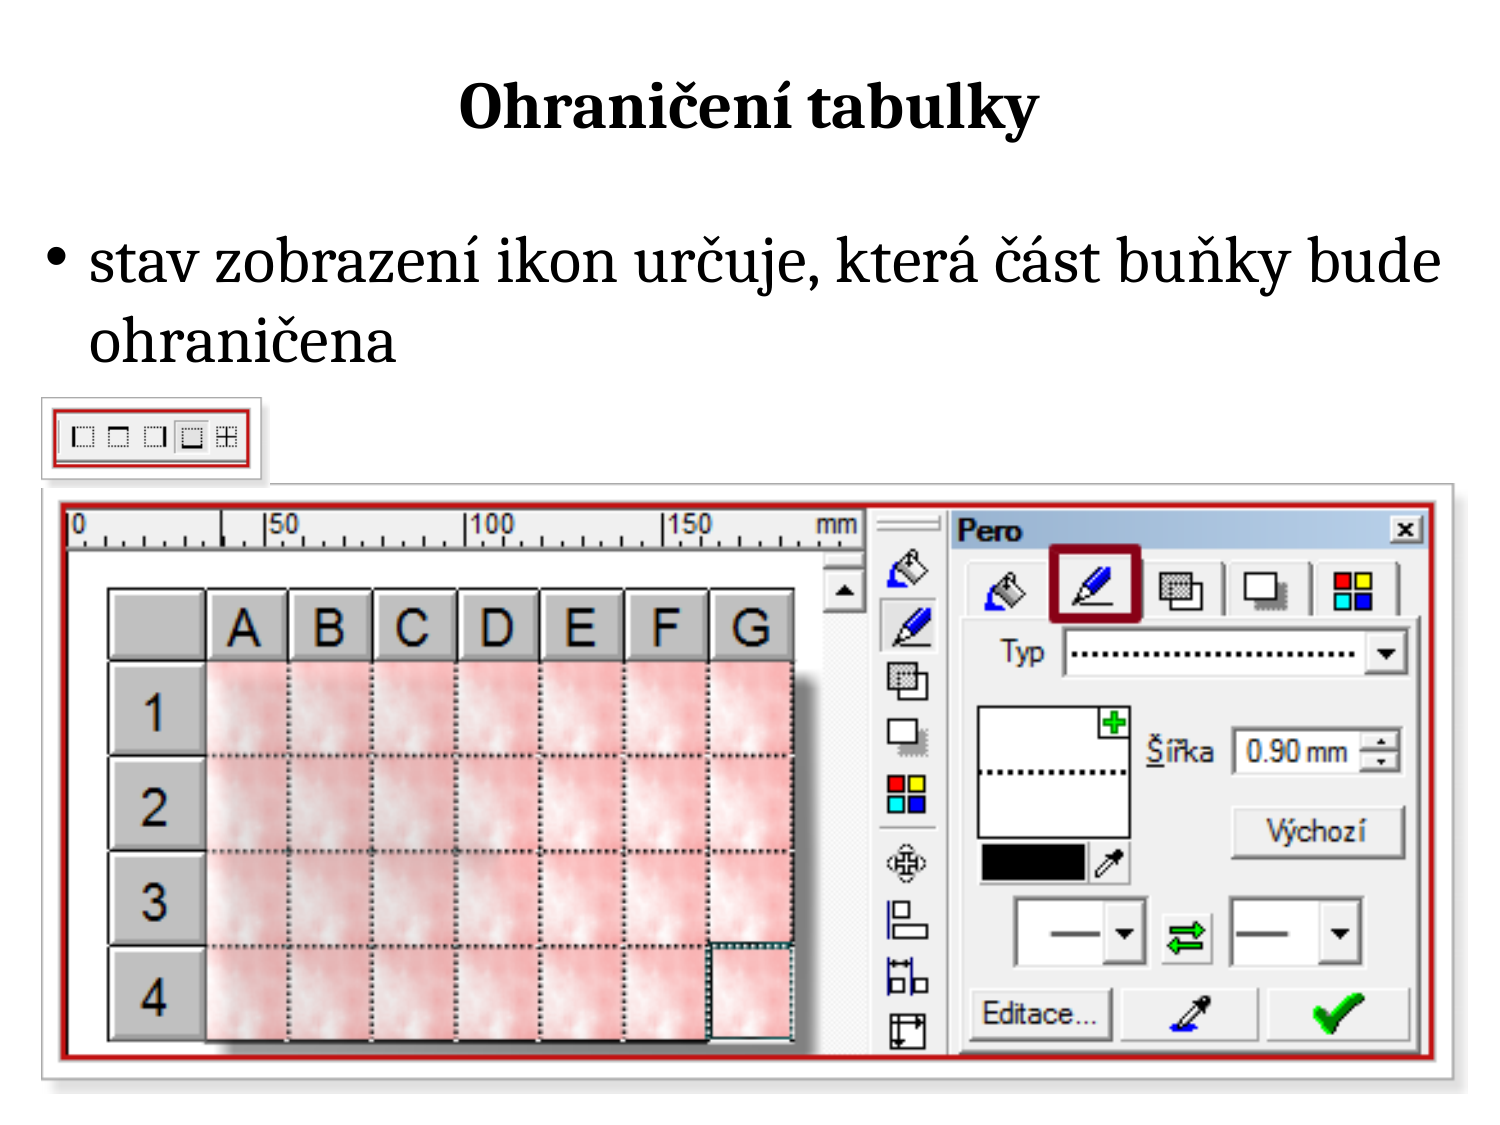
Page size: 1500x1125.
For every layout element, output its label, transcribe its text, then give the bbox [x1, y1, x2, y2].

picture [41, 397, 1468, 1094]
text_box Ohraničení tabulky [0, 54, 1500, 151]
text_box stav zobrazení ikon určuje, která část buňky bude ohraničena [0, 207, 1500, 464]
